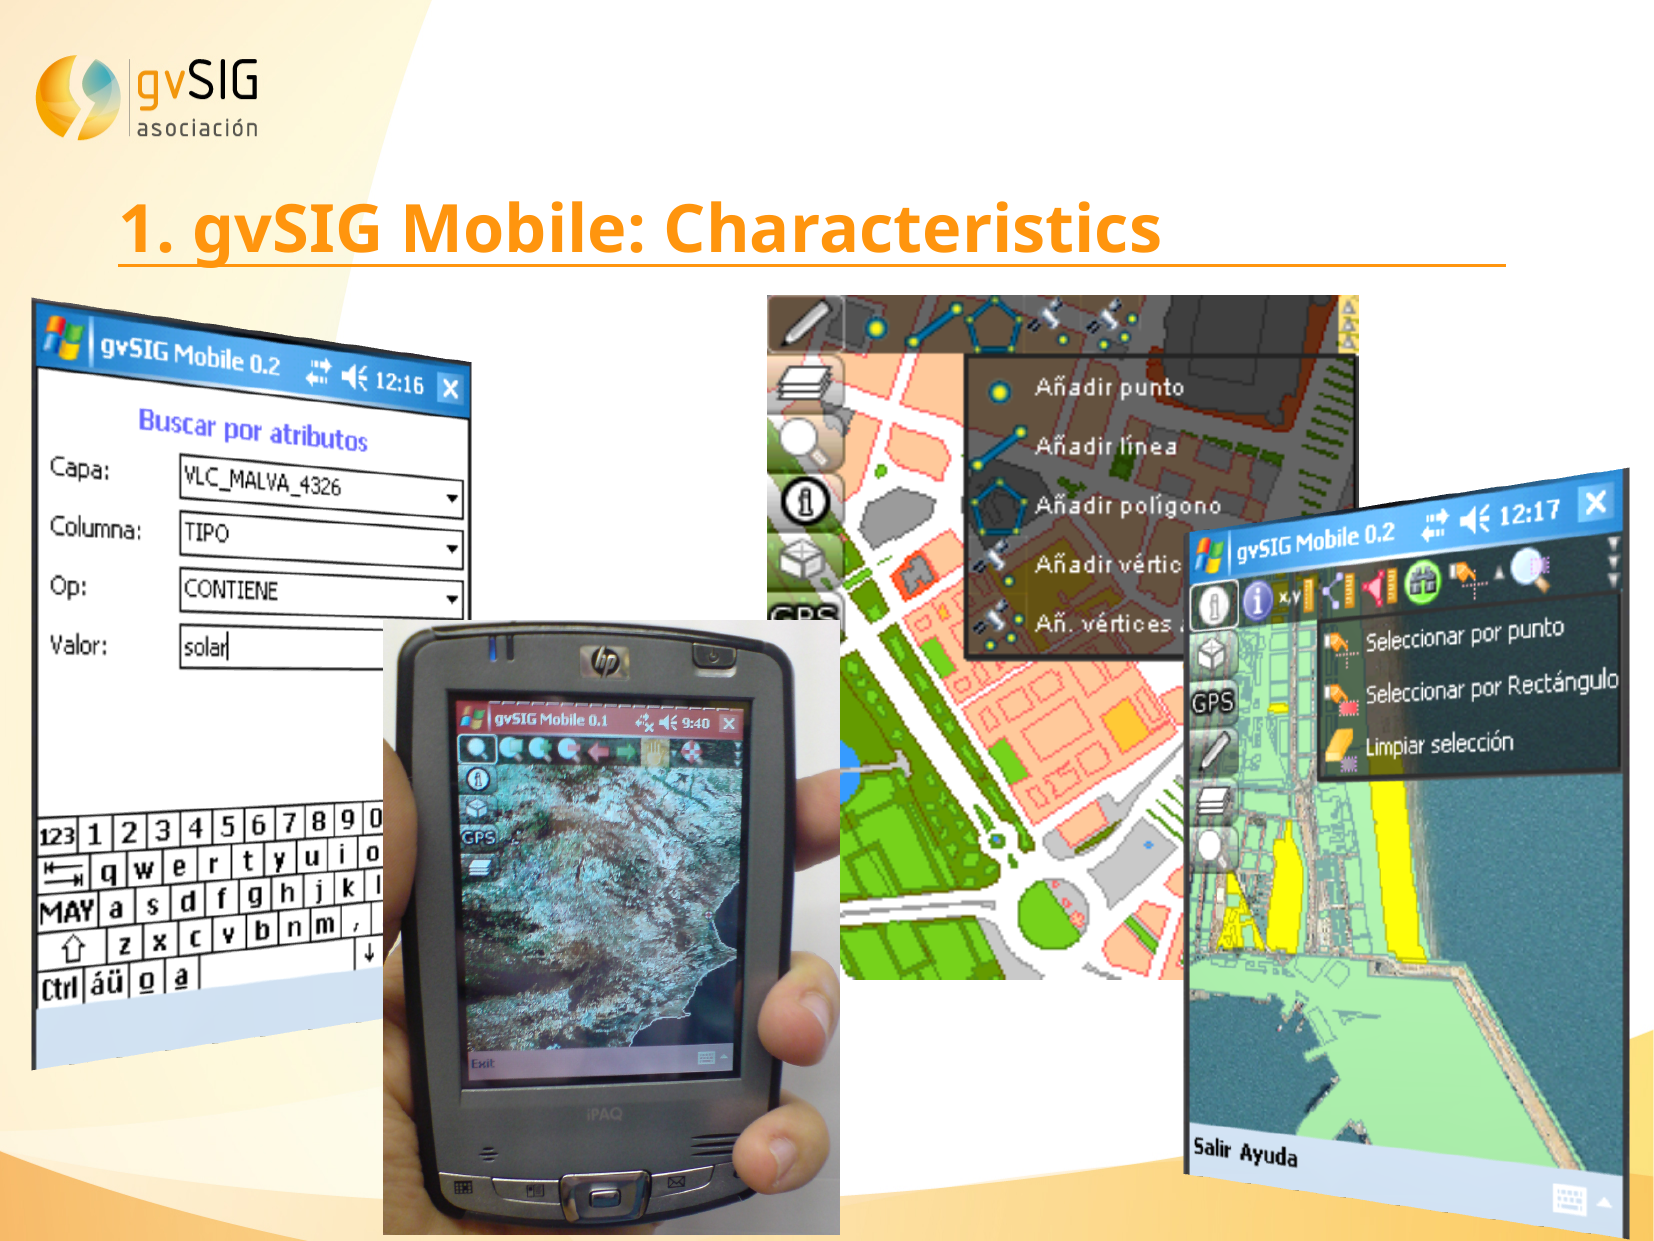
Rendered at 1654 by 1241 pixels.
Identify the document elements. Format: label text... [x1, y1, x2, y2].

title 1. gvSIG Mobile: Characteristics [118, 177, 1607, 276]
picture [0, 0, 1654, 1241]
